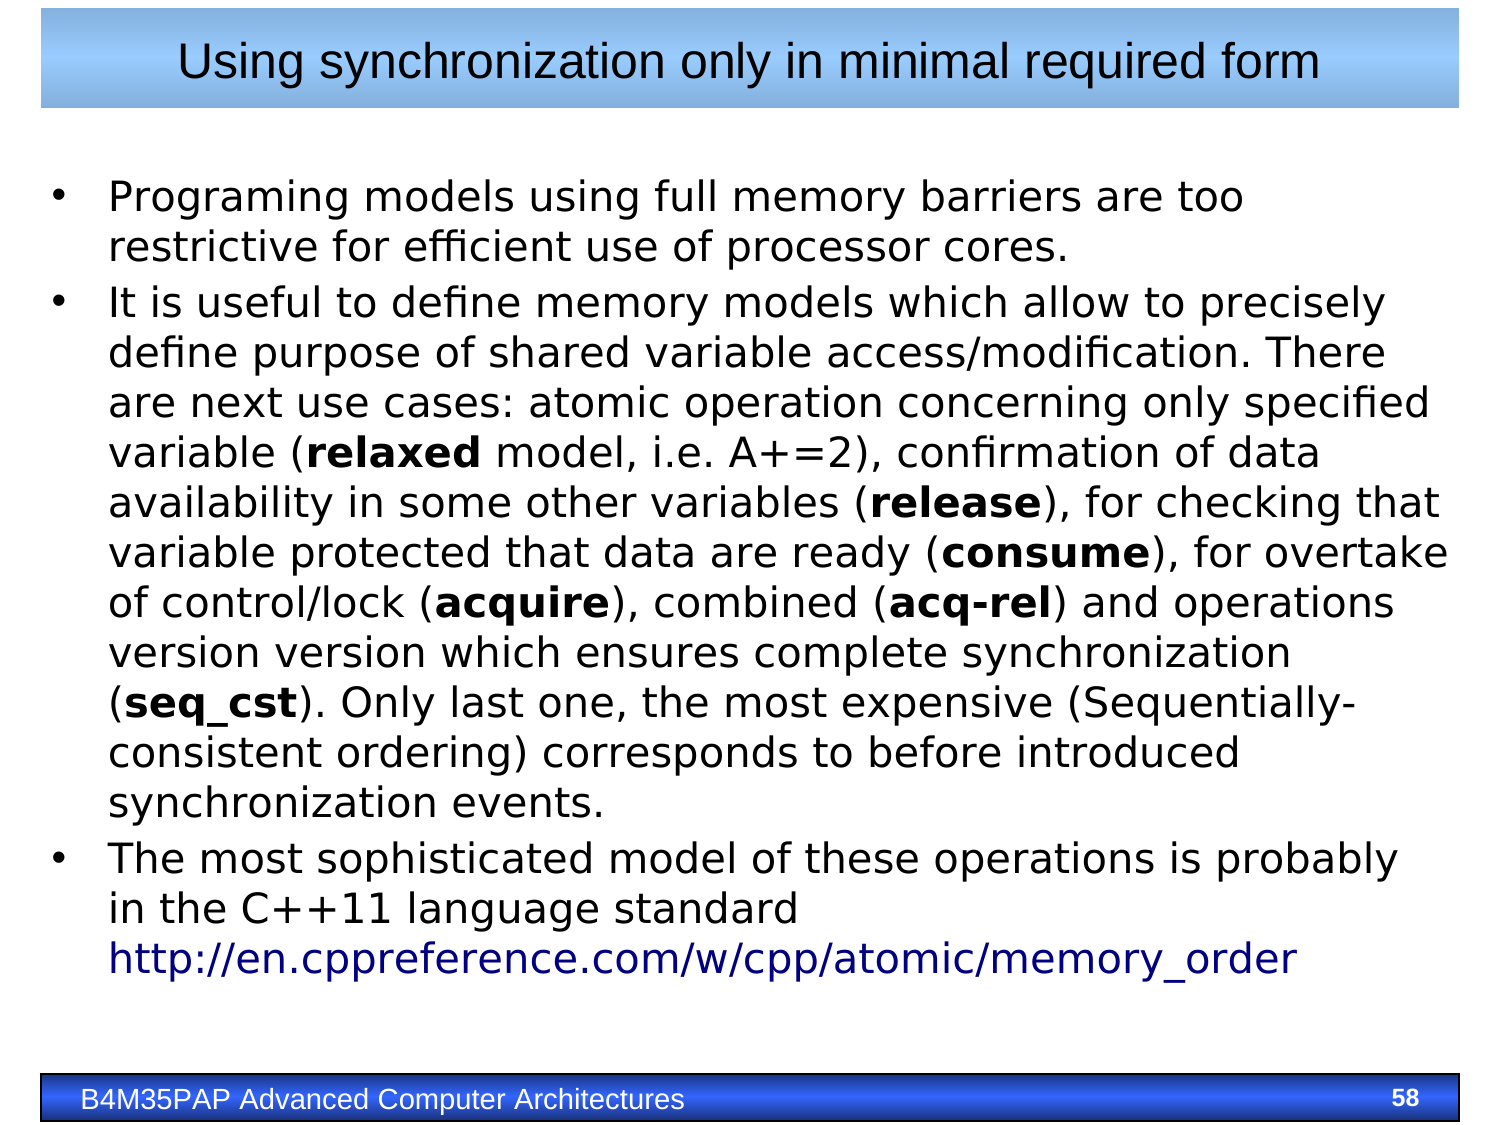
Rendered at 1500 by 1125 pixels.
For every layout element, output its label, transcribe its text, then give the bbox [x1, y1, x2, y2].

title Using synchronization only in minimal required form [41, 8, 1459, 108]
list Programing models using full memory barriers are too restrictive for efficient use of processor cores. It is useful to define memory models which allow to precisely define purpose of shared variable access/modification. There are next use cases: atomic operation concerning only specified variable (relaxed model, i.e. A+=2), confirmation of data availability in some other variables (release), for checking that variable protected that data are ready (consume), for overtake of control/lock (acquire), combined (acq-rel) and operations version version which ensures complete synchronization (seq_cst). Only last one, the most expensive (Sequentially-consistent ordering) corresponds to before introduced synchronization events. The most sophisticated model of these operations is probably in the C++11 language standardhttp://en.cppreference.com/w/cpp/atomic/memory_order [36, 161, 1466, 1122]
